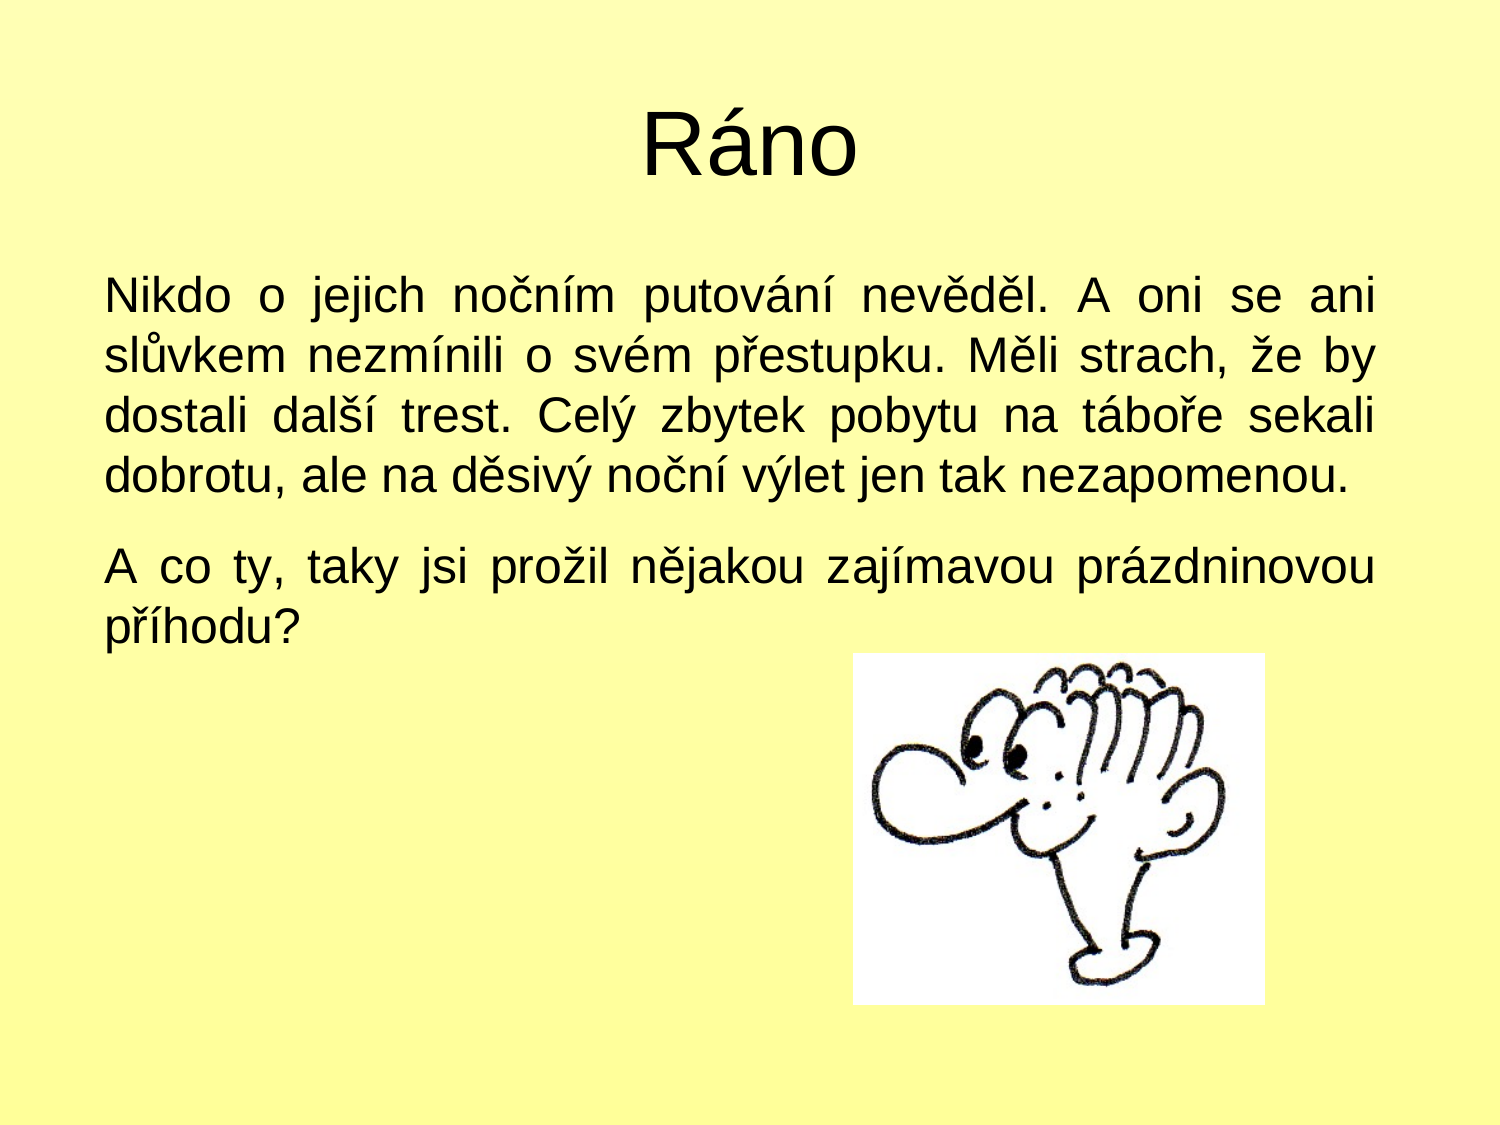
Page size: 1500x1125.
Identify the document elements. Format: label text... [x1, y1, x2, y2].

picture [853, 653, 1265, 1005]
text_box Nikdo o jejich nočním putování nevěděl. A oni se ani slůvkem nezmínili o svém přestupku. Měli strach, že by dostali další trest. Celý zbytek pobytu na táboře sekali dobrotu, ale na děsivý noční výlet jen tak nezapomenou. A co ty, taky jsi prožil nějakou zajímavou prázdninovou příhodu? [89, 254, 1392, 662]
title Ráno [75, 45, 1426, 233]
